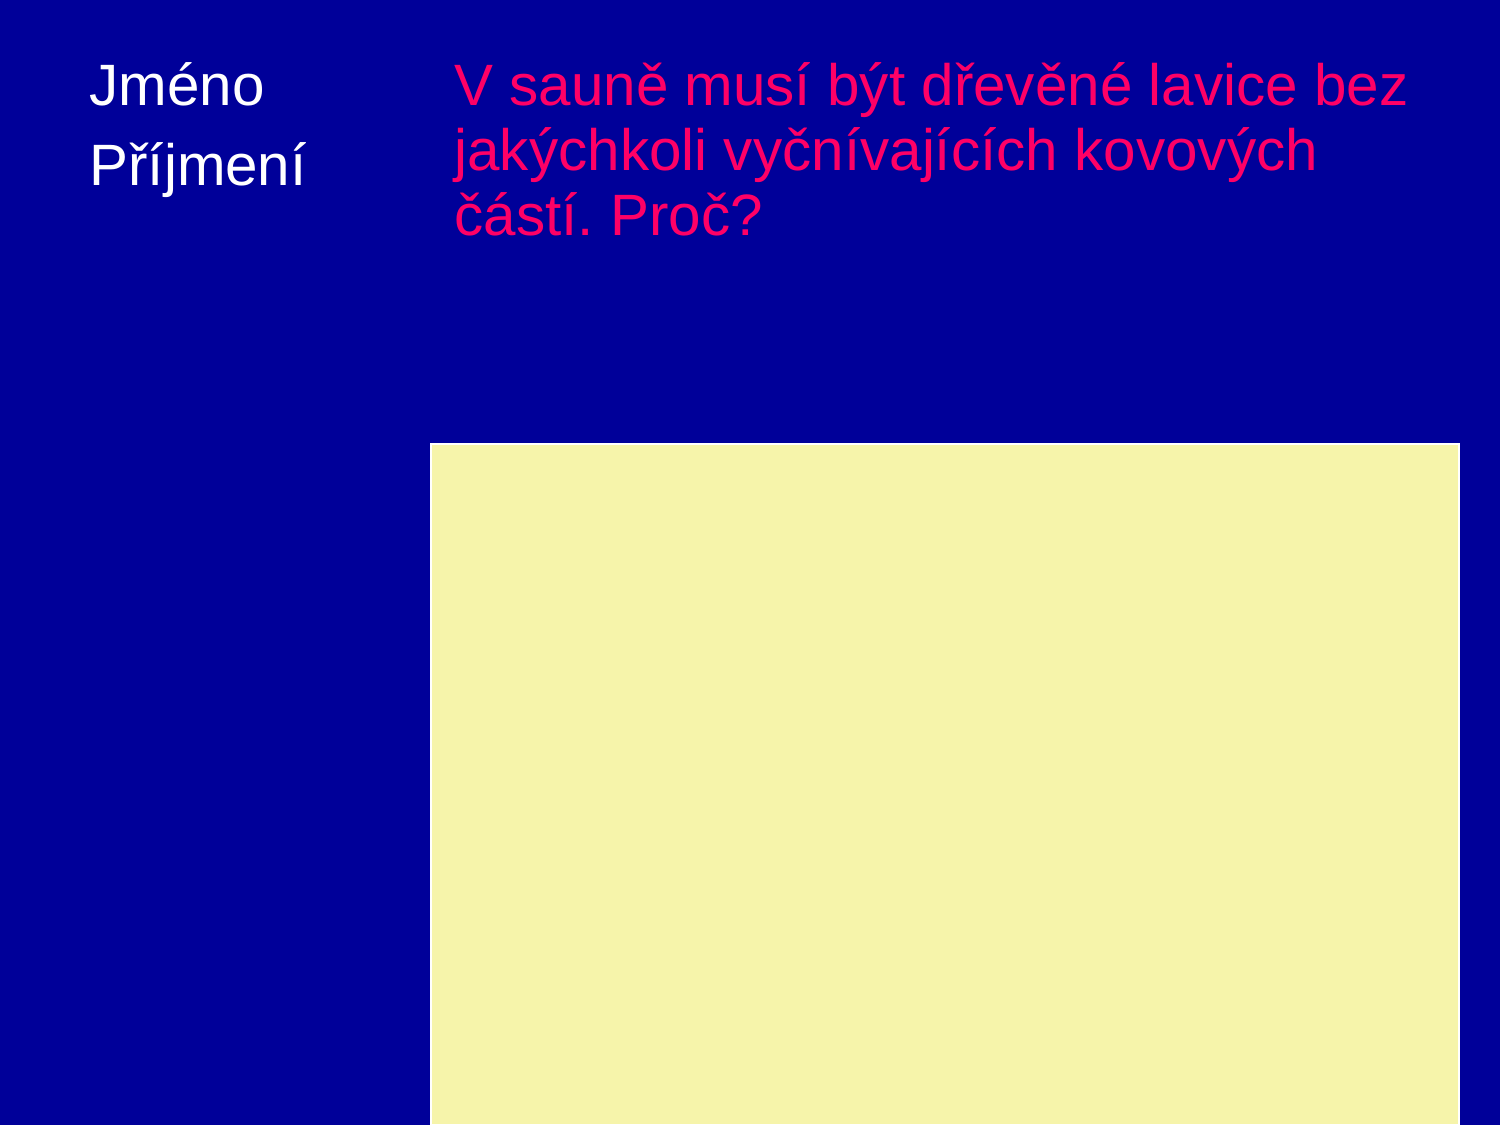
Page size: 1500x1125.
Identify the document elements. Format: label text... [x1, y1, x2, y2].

text_box Jméno Příjmení [75, 45, 440, 525]
text_box V sauně musí být dřevěné lavice bez jakýchkoli vyčnívajících kovových částí. Proč? [440, 45, 1459, 444]
text_box [430, 444, 1459, 1125]
